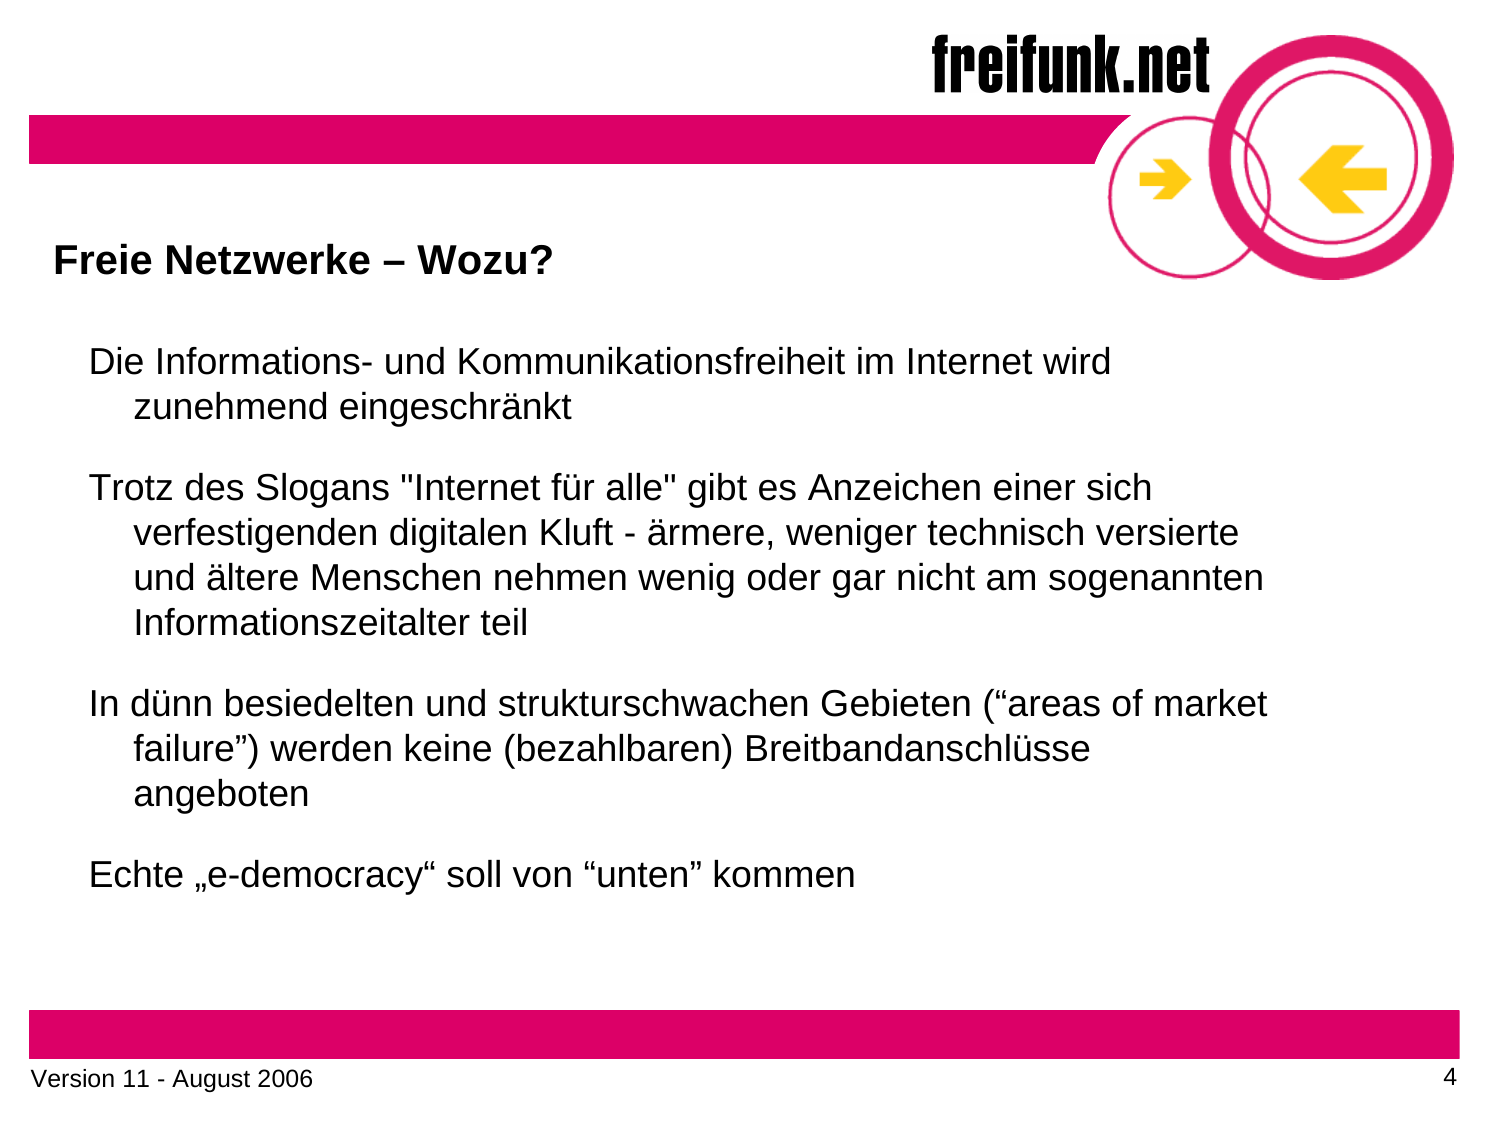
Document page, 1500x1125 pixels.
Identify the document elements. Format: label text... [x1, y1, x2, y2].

picture [932, 34, 1454, 280]
text_box Die Informations- und Kommunikationsfreiheit im Internet wird zunehmend eingeschränkt Trotz des Slogans "Internet für alle" gibt es Anzeichen einer sich verfestigenden digitalen Kluft - ärmere, weniger technisch versierte und ältere Menschen nehmen wenig oder gar nicht am sogenannten Informationszeitalter teil In dünn besiedelten und strukturschwachen Gebieten (“areas of market failure”) werden keine (bezahlbaren) Breitbandanschlüsse angeboten Echte „e-democracy“ soll von “unten” kommen [59, 337, 1288, 985]
text_box Freie Netzwerke – Wozu? [53, 233, 1046, 313]
